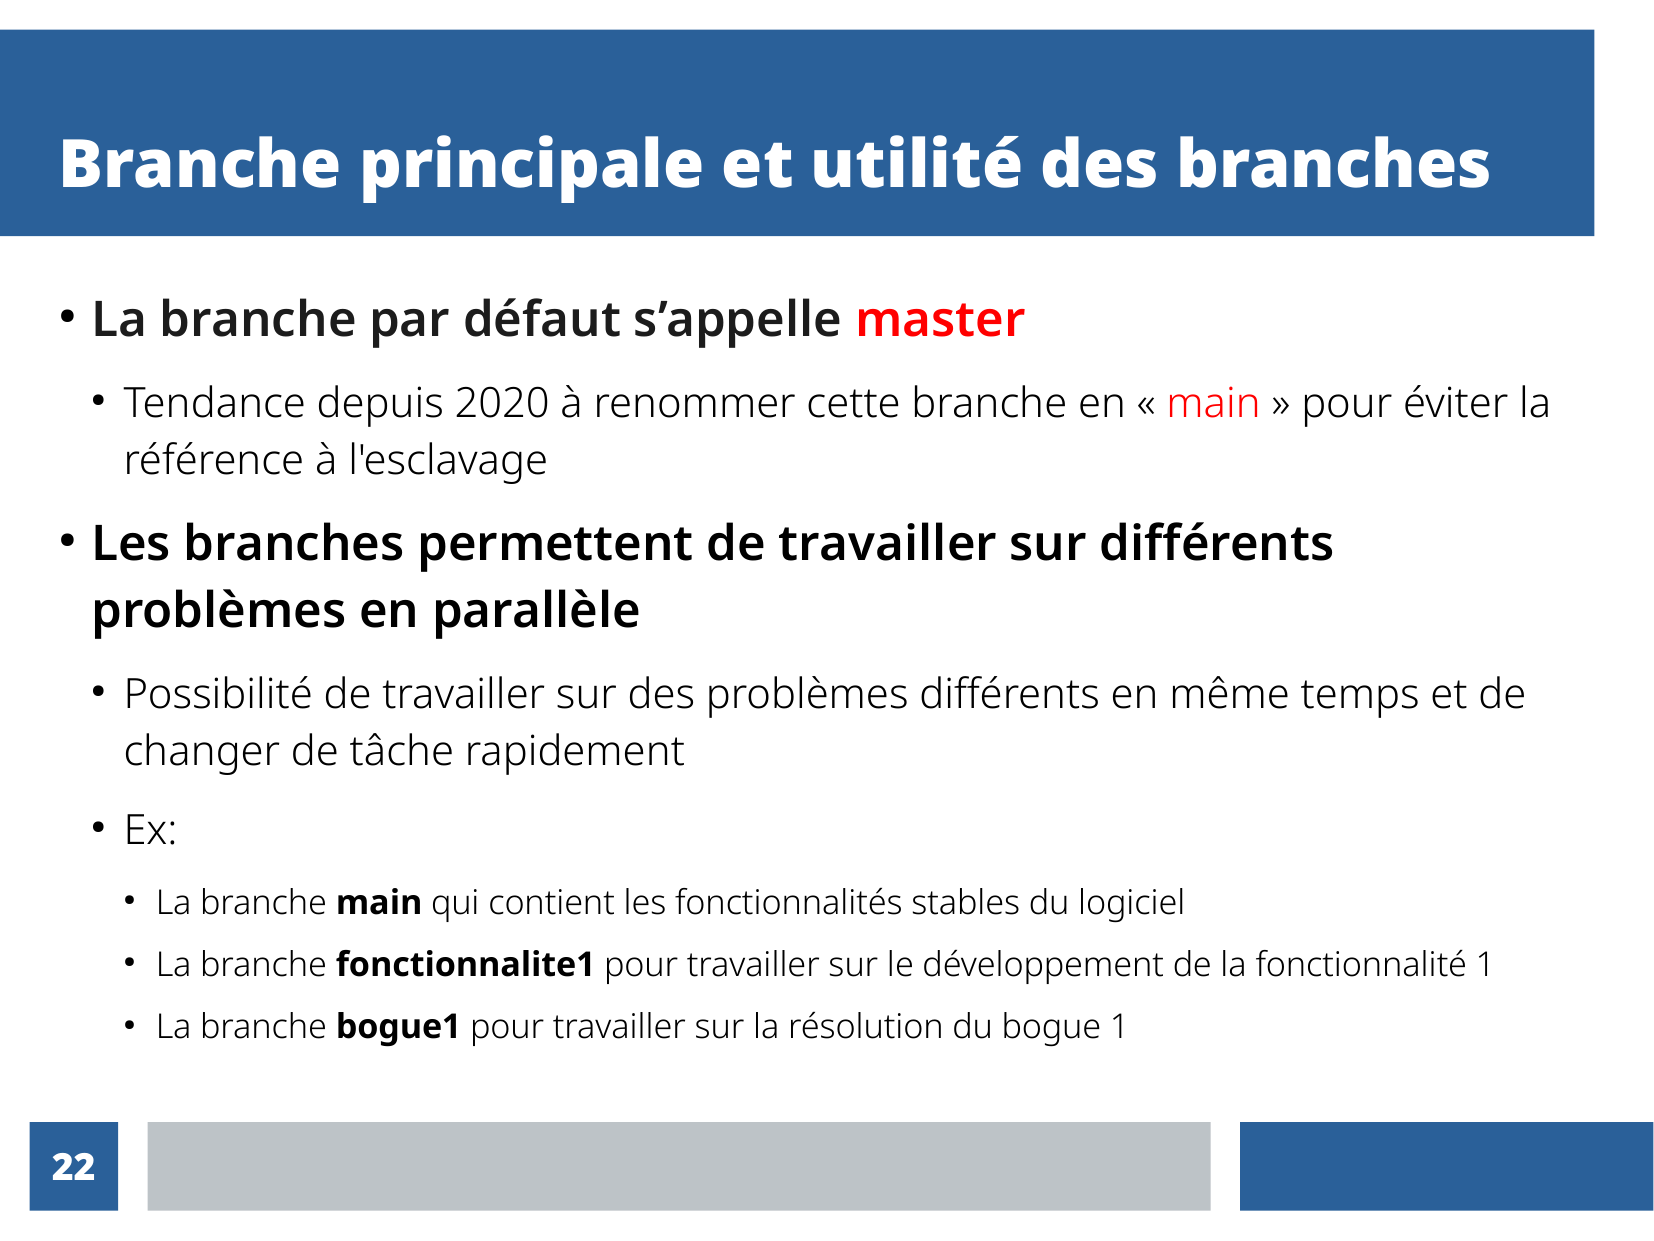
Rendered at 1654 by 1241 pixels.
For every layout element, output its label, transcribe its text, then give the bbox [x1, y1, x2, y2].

title Branche principale et utilité des branches [59, 59, 1595, 207]
list La branche par défaut s’appelle master Tendance depuis 2020 à renommer cette branche en « main » pour éviter la référence à l'esclavage Les branches permettent de travailler sur différents problèmes en parallèle Possibilité de travailler sur des problèmes différents en même temps et de changer de tâche rapidement Ex: La branche main qui contient les fonctionnalités stables du logiciel La branche fonctionnalite1 pour travailler sur le développement de la fonctionnalité 1 La branche bogue1 pour travailler sur la résolution du bogue 1 [59, 283, 1565, 1052]
